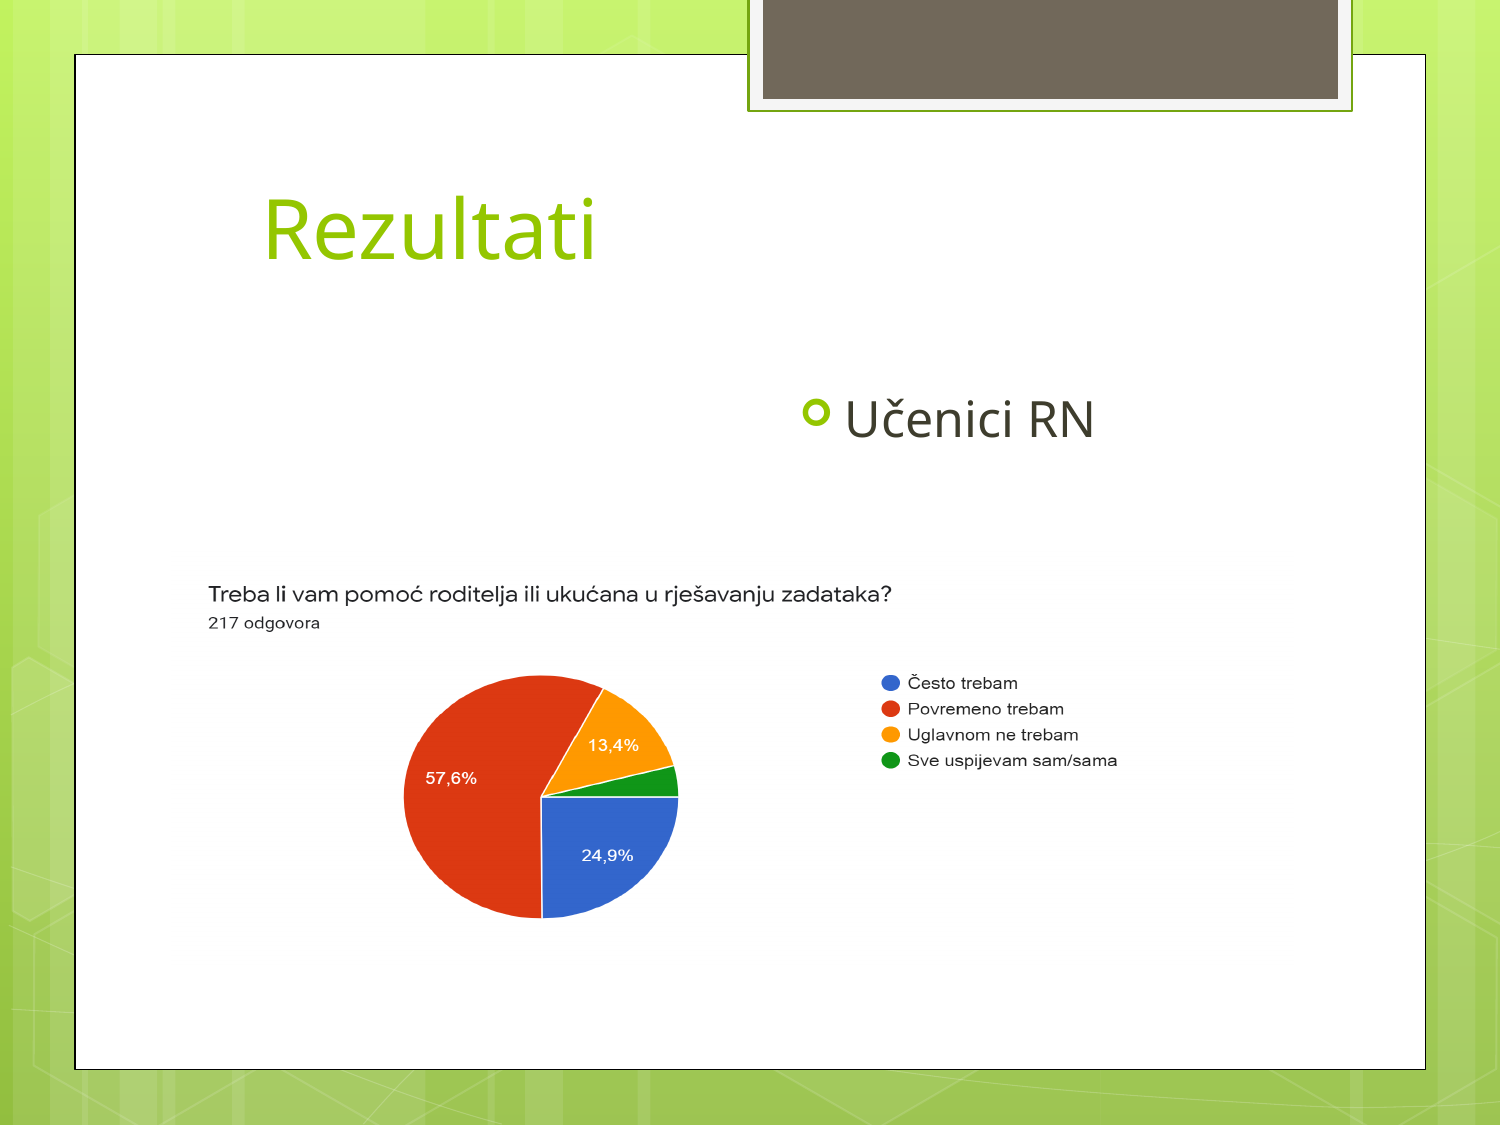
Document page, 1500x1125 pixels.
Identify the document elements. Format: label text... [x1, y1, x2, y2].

picture [171, 548, 1294, 965]
list Učenici RN [761, 379, 1324, 953]
title Rezultati [171, 168, 1324, 357]
